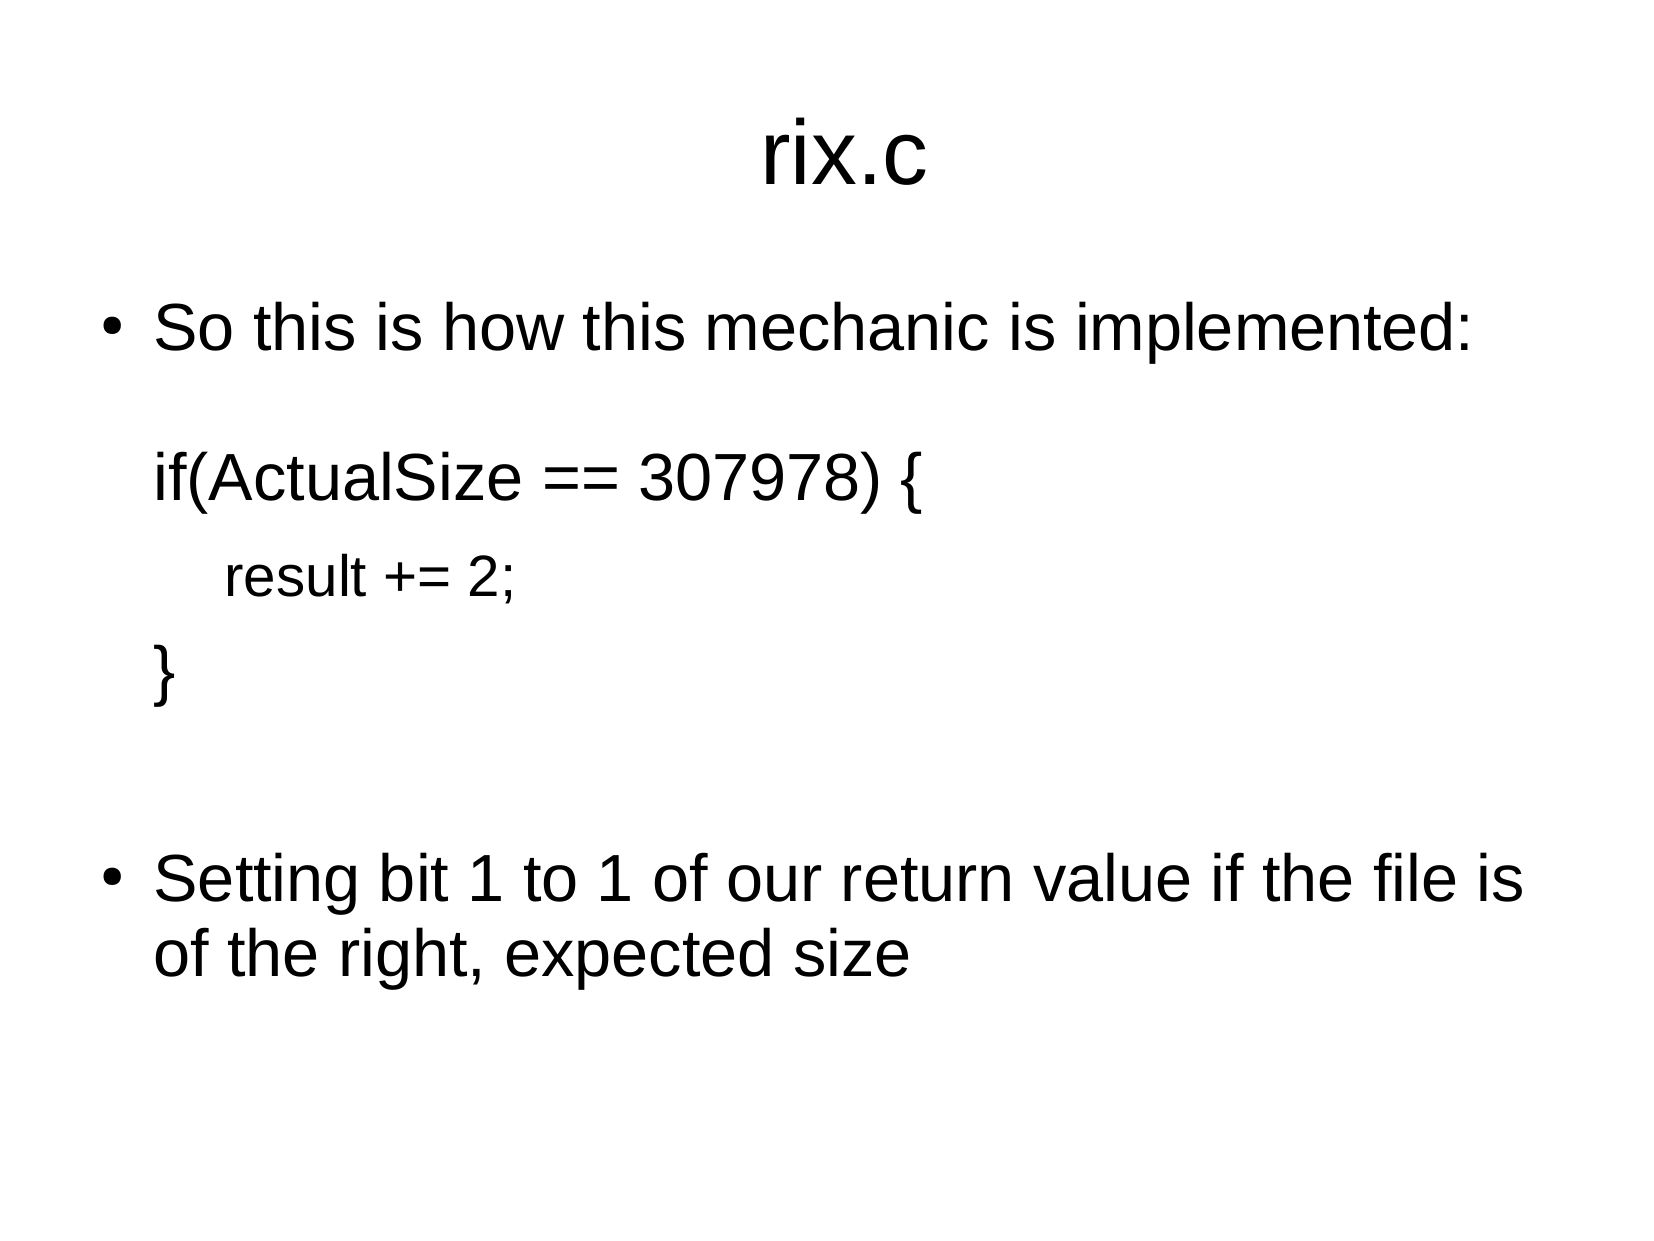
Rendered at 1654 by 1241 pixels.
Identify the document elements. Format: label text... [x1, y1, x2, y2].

list So this is how this mechanic is implemented: if(ActualSize == 307978) { result += 2; } Setting bit 1 to 1 of our return value if the file is of the right, expected size [82, 290, 1571, 1010]
title rix.c [82, 49, 1571, 257]
